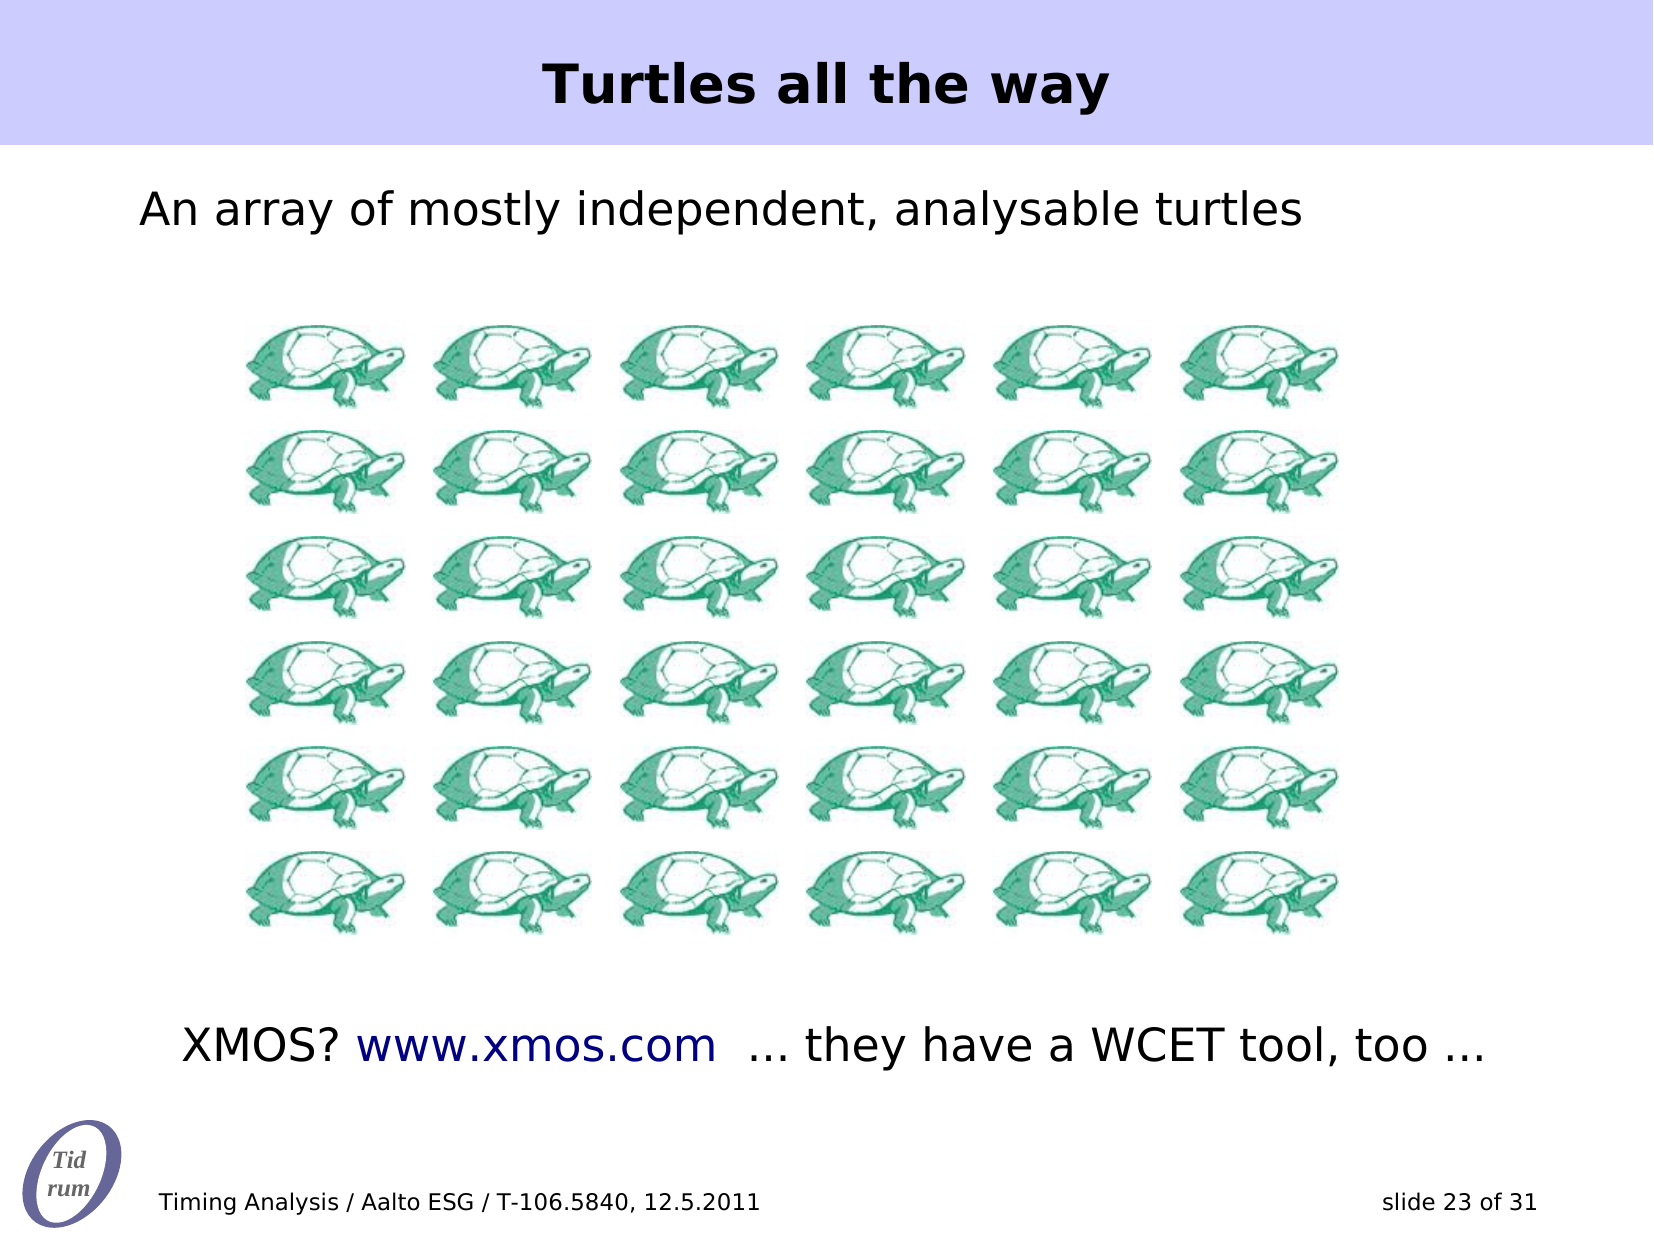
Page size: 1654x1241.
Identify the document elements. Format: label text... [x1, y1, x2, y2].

picture [432, 430, 592, 514]
picture [245, 746, 406, 830]
picture [245, 641, 406, 725]
picture [992, 325, 1152, 409]
picture [619, 536, 779, 619]
picture [619, 746, 779, 830]
picture [432, 746, 592, 830]
picture [992, 746, 1152, 830]
picture [432, 325, 592, 409]
picture [992, 430, 1152, 514]
picture [1179, 641, 1339, 725]
picture [619, 851, 779, 935]
picture [805, 325, 966, 409]
title Turtles all the way [121, 43, 1533, 126]
picture [805, 430, 966, 514]
picture [805, 746, 966, 830]
picture [245, 430, 406, 514]
picture [805, 536, 966, 619]
picture [805, 851, 966, 935]
picture [1179, 851, 1339, 935]
picture [432, 851, 592, 935]
picture [1179, 325, 1339, 409]
picture [992, 536, 1152, 619]
picture [245, 536, 406, 619]
picture [619, 325, 779, 409]
picture [1179, 746, 1339, 830]
picture [432, 536, 592, 619]
picture [1179, 430, 1339, 514]
picture [245, 851, 406, 935]
picture [1179, 536, 1339, 619]
list An array of mostly independent, analysable turtles [121, 182, 1533, 276]
picture [432, 641, 592, 725]
picture [245, 325, 406, 409]
picture [992, 641, 1152, 725]
text_box XMOS? www.xmos.com ... they have a WCET tool, too ... [163, 1018, 1498, 1072]
picture [619, 430, 779, 514]
picture [619, 641, 779, 725]
picture [992, 851, 1152, 935]
picture [805, 641, 966, 725]
